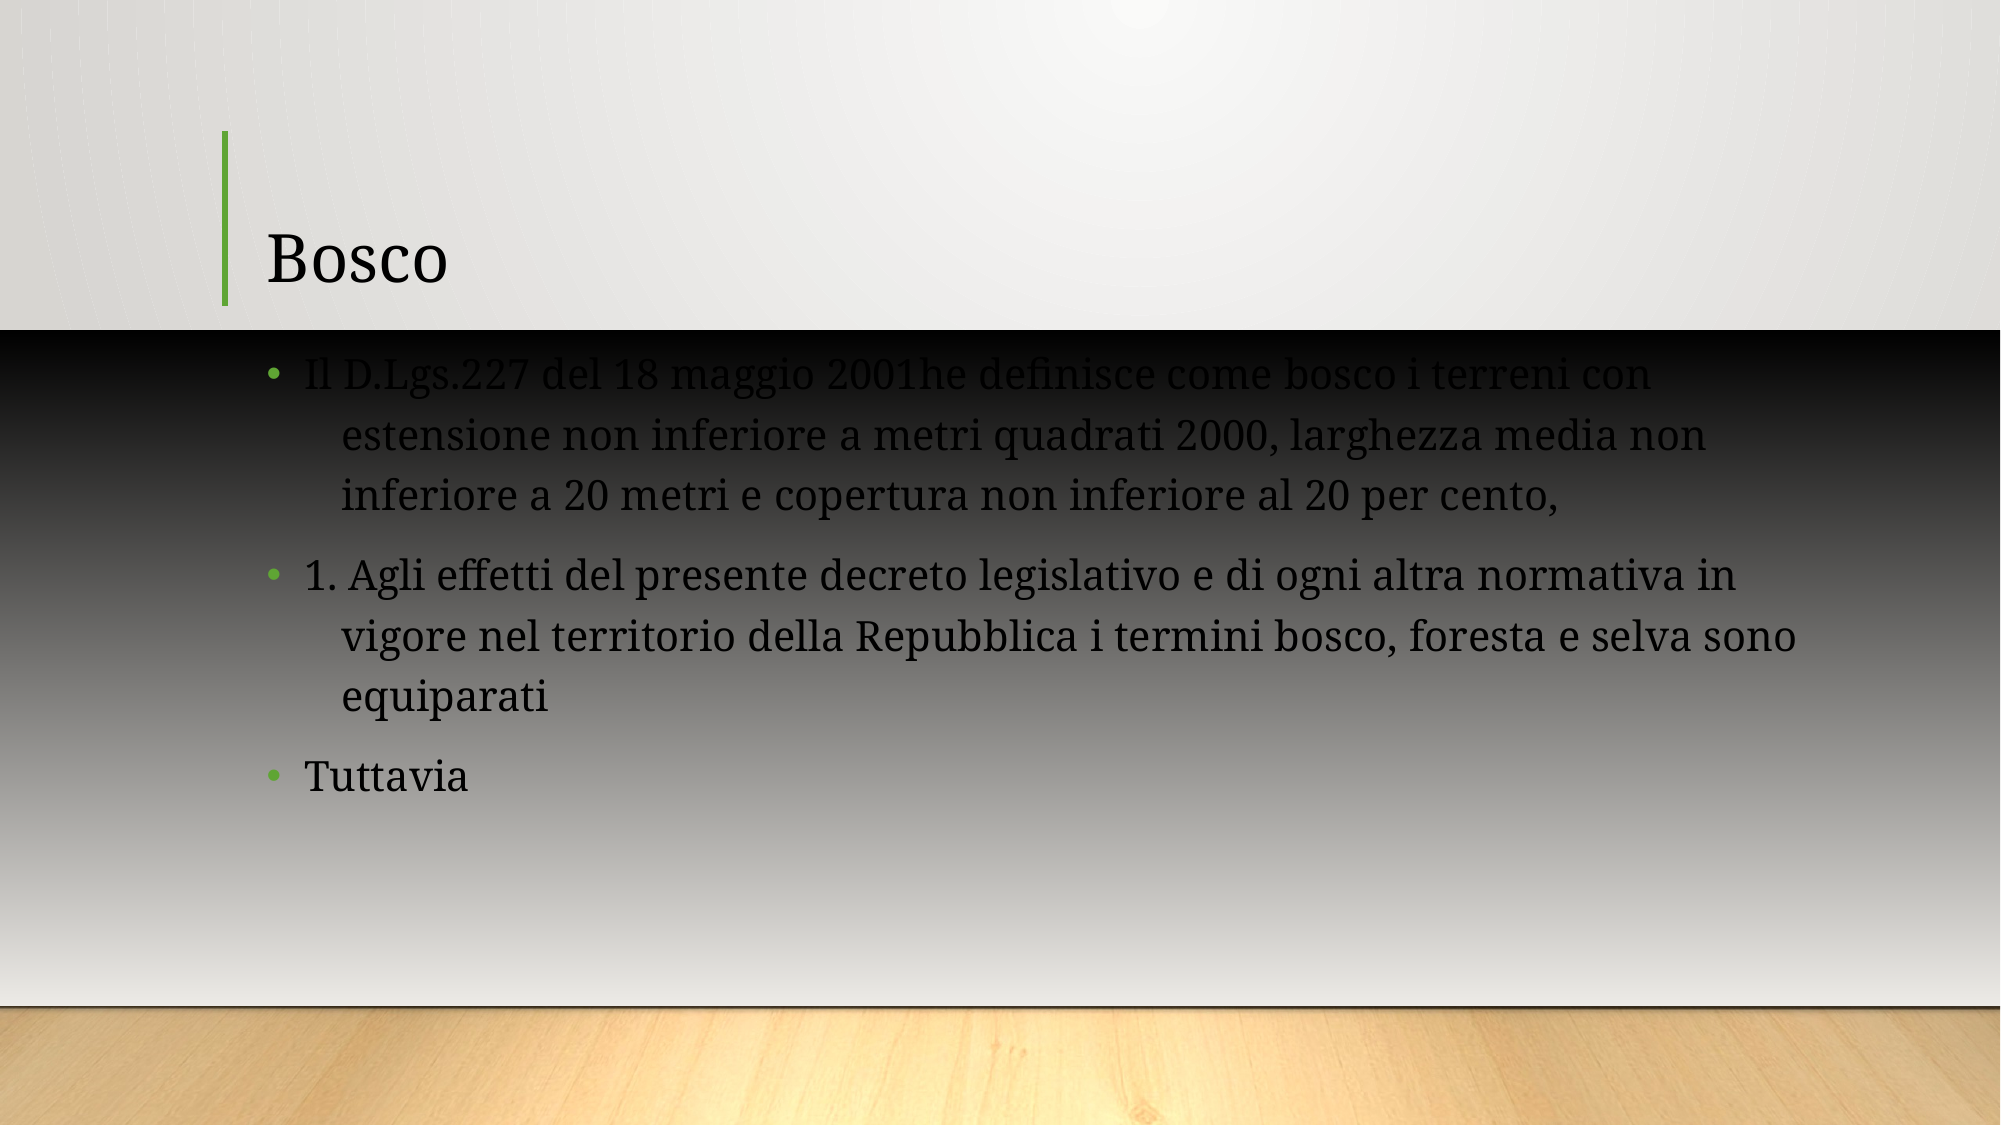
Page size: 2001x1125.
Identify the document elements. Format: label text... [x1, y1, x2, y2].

list Il D.Lgs.227 del 18 maggio 2001he definisce come bosco i terreni con estensione non inferiore a metri quadrati 2000, larghezza media non inferiore a 20 metri e copertura non inferiore al 20 per cento, 1. Agli effetti del presente decreto legislativo e di ogni altra normativa in vigore nel territorio della Repubblica i termini bosco, foresta e selva sono equiparati Tuttavia [251, 330, 1814, 897]
title Bosco [251, 131, 1814, 305]
